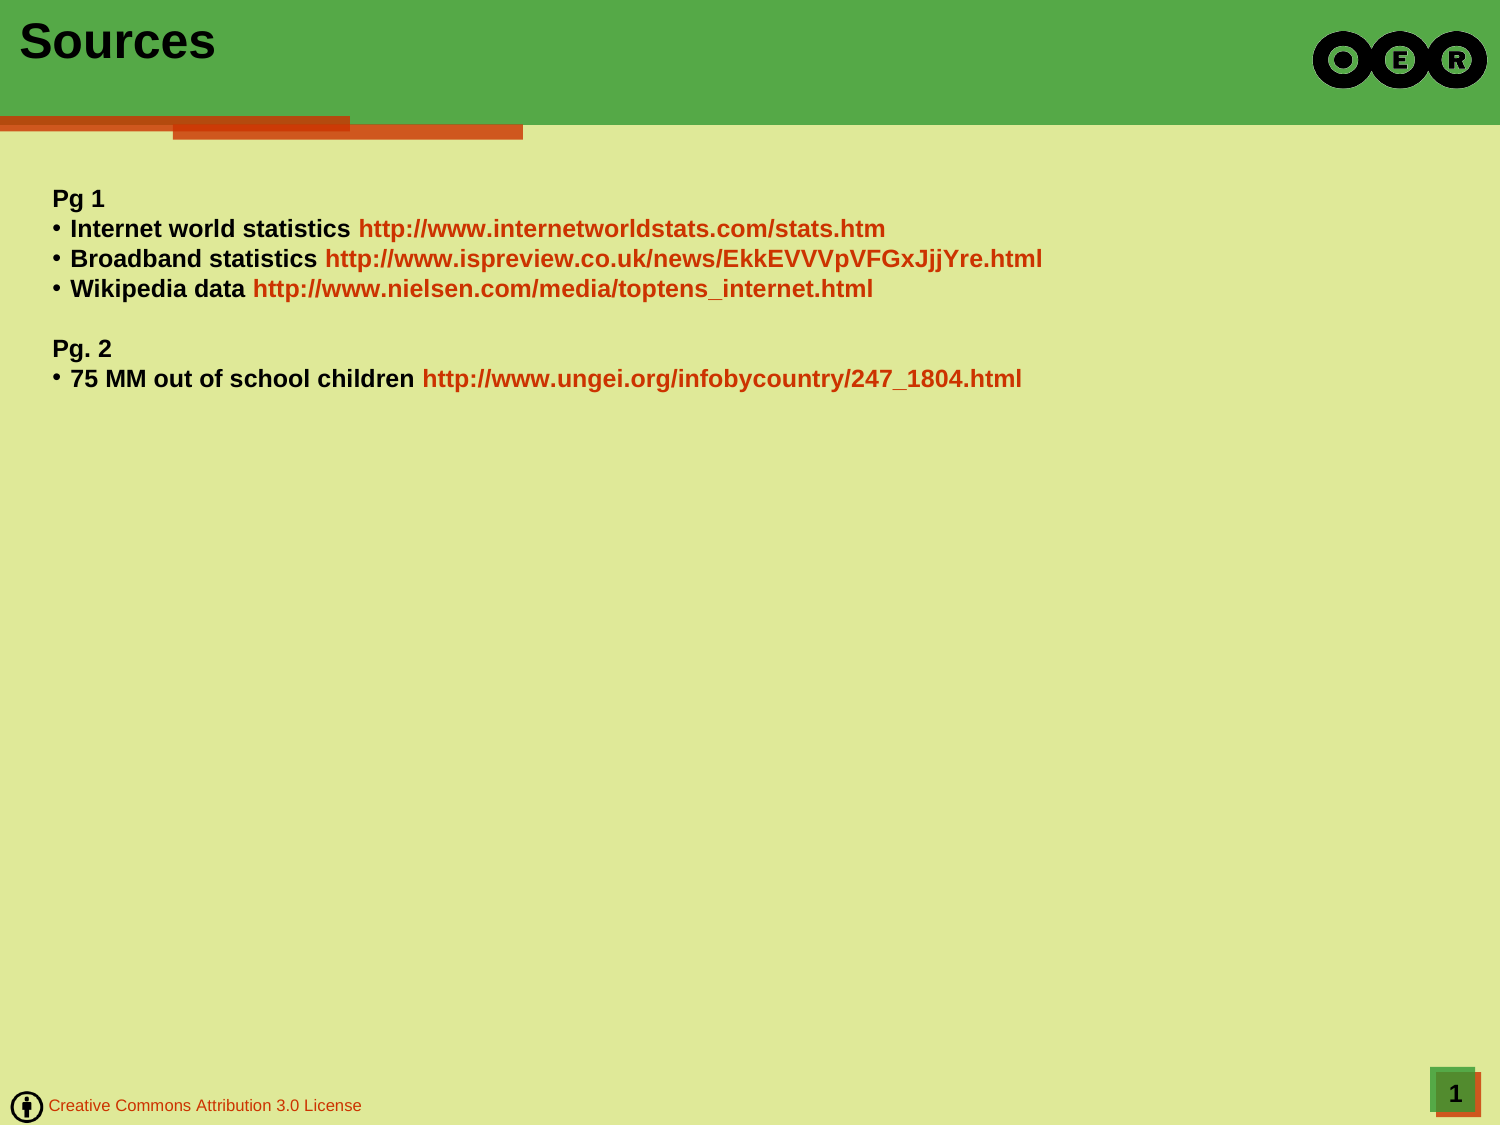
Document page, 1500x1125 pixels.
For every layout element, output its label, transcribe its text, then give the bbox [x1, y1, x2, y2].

picture [7, 1088, 46, 1125]
text_box 1 [1434, 1069, 1478, 1116]
text_box Pg 1 Internet world statistics http://www.internetworldstats.com/stats.htm Broadband statistics http://www.ispreview.co.uk/news/EkkEVVVpVFGxJjjYre.html Wikipedia data http://www.nielsen.com/media/toptens_internet.html Pg. 2 75 MM out of school children http://www.ungei.org/infobycountry/247_1804.html [37, 174, 1438, 430]
picture [1306, 31, 1494, 94]
text_box Sources [4, 0, 1293, 77]
